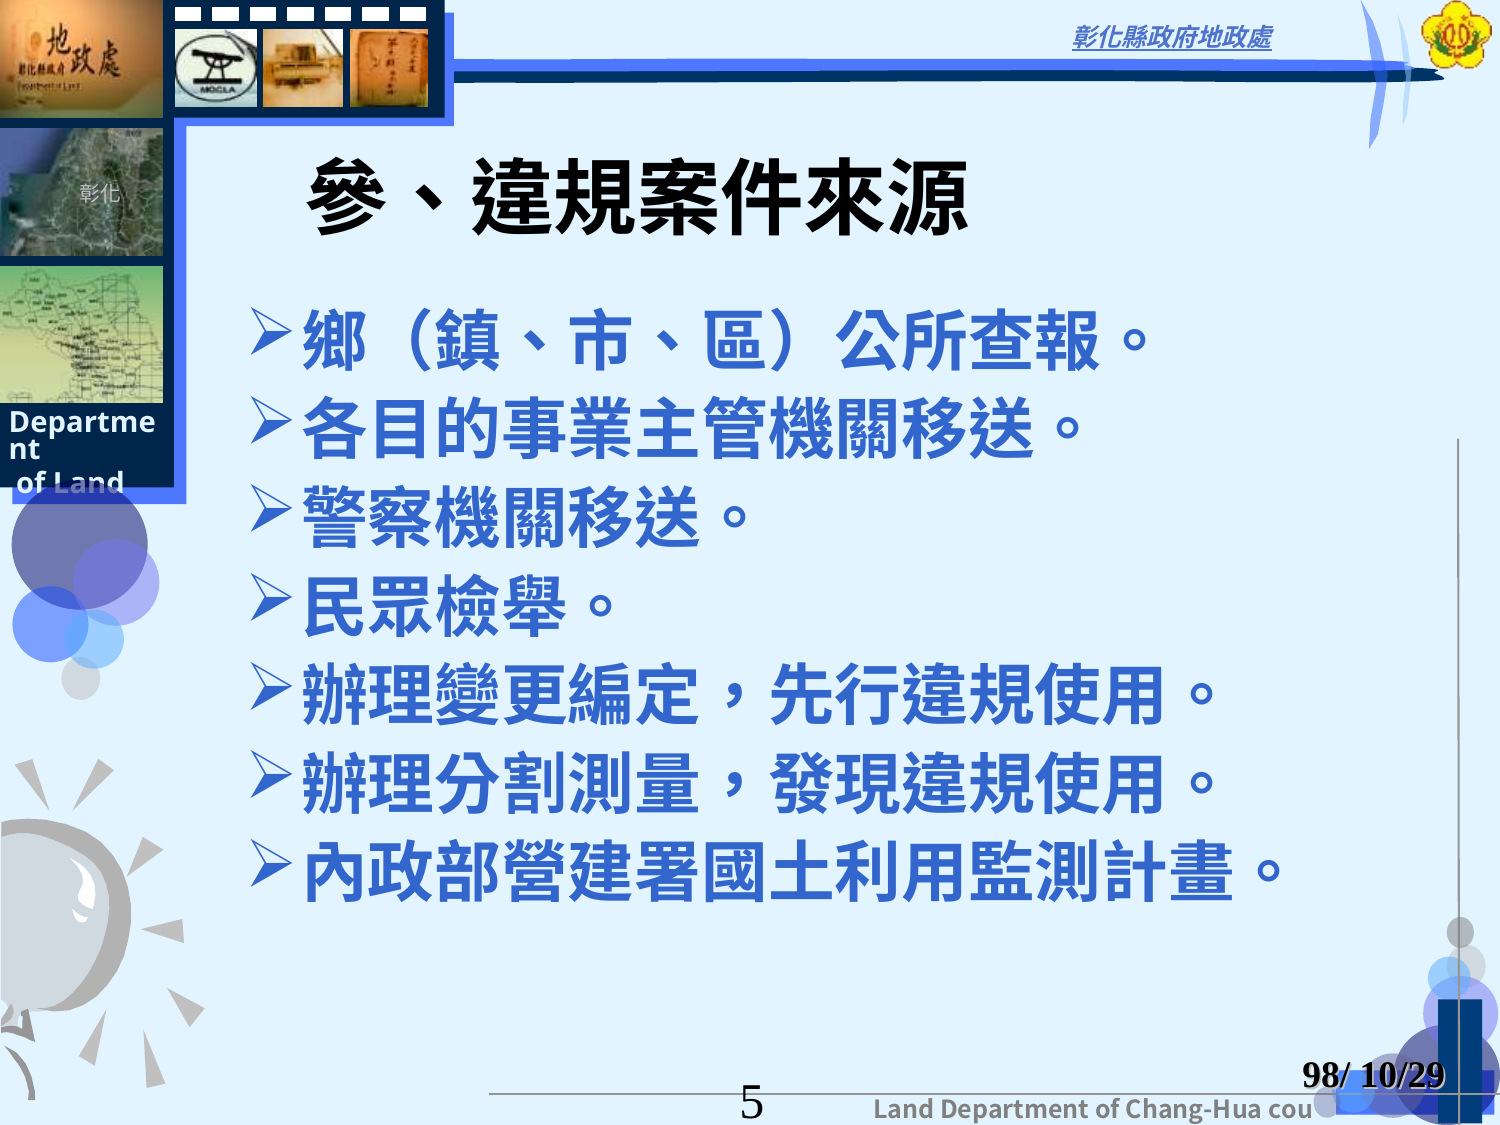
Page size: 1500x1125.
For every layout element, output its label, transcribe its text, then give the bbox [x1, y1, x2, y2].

picture [0, 266, 163, 403]
picture [0, 0, 163, 118]
list 鄉（鎮、市、區）公所查報。 各目的事業主管機關移送。 警察機關移送。 民眾檢舉。 辦理變更編定，先行違規使用。 辦理分割測量，發現違規使用。 內政部營建署國土利用監測計畫。 [230, 299, 1424, 988]
picture [175, 29, 257, 107]
picture [0, 128, 163, 256]
picture [350, 29, 428, 107]
picture [1420, 0, 1492, 71]
picture [263, 29, 343, 107]
title 參、違規案件來源 [289, 137, 1215, 250]
